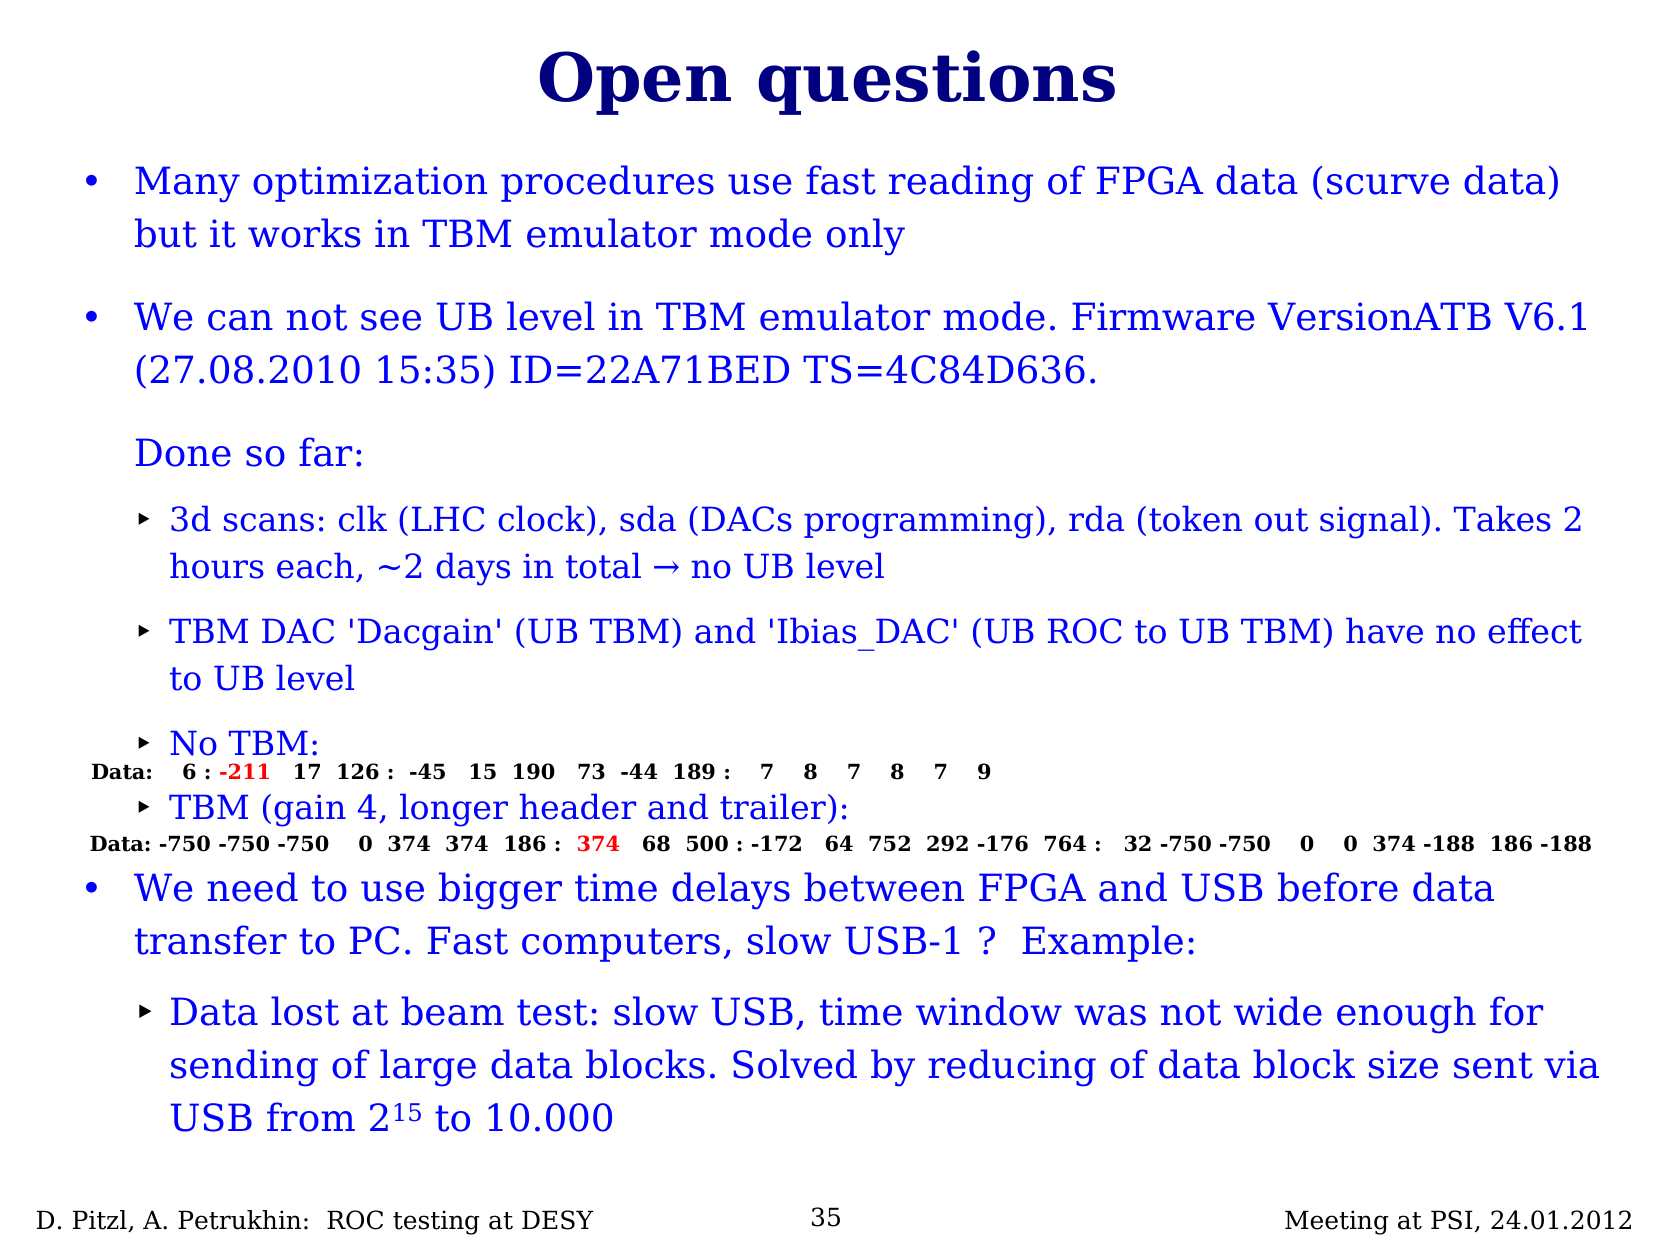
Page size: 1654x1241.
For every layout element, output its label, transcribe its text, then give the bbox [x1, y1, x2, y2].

list Many optimization procedures use fast reading of FPGA data (scurve data) but it works in TBM emulator mode only We can not see UB level in TBM emulator mode. Firmware VersionATB V6.1 (27.08.2010 15:35) ID=22A71BED TS=4C84D636. Done so far: 3d scans: clk (LHC clock), sda (DACs programming), rda (token out signal). Takes 2 hours each, ~2 days in total → no UB level TBM DAC 'Dacgain' (UB TBM) and 'Ibias_DAC' (UB ROC to UB TBM) have no effect to UB level No TBM: TBM (gain 4, longer header and trailer): We need to use bigger time delays between FPGA and USB before data transfer to PC. Fast computers, slow USB-1 ? Example: Data lost at beam test: slow USB, time window was not wide enough for sending of large data blocks. Solved by reducing of data block size sent via USB from 215 to 10.000 [80, 150, 1610, 1132]
title Open questions [121, 32, 1534, 124]
text_box Data: 6 : -211 17 126 : -45 15 190 73 -44 189 : 7 8 7 8 7 9 [91, 754, 1381, 790]
text_box Data: -750 -750 -750 0 374 374 186 : 374 68 500 : -172 64 752 292 -176 764 : 32 -750 -750 0 0 374 -188 186 -188 [89, 826, 1654, 854]
